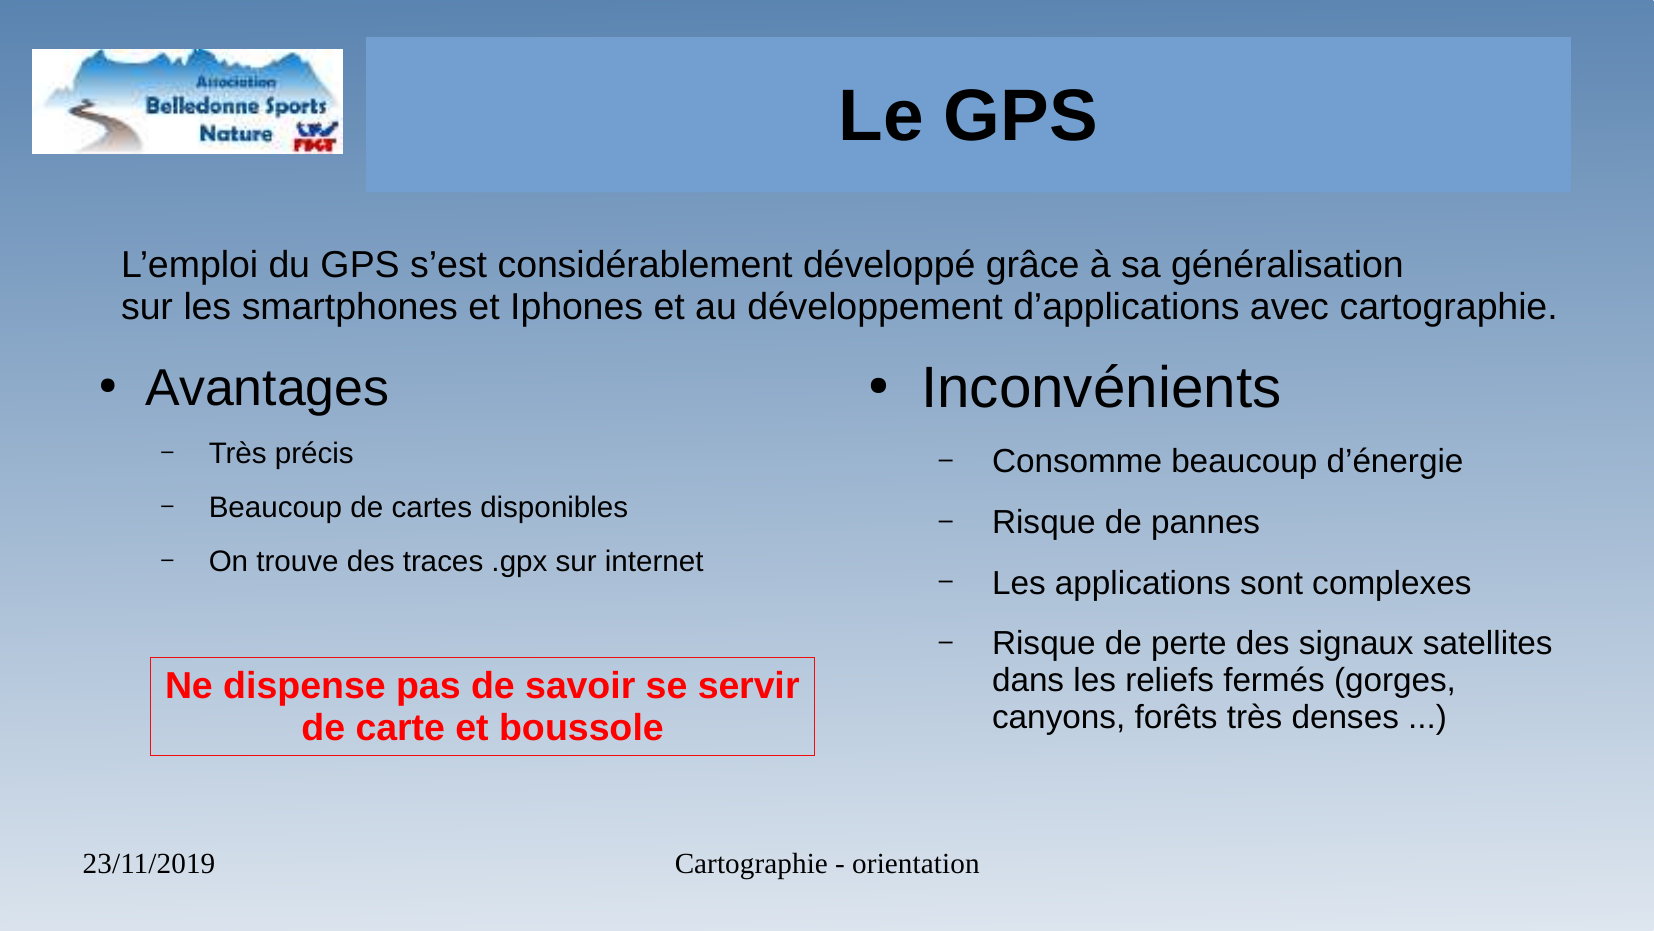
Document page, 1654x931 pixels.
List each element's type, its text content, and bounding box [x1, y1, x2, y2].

list Avantages Très précis Beaucoup de cartes disponibles On trouve des traces .gpx sur internet [82, 358, 809, 579]
list Inconvénients Consomme beaucoup d’énergie Risque de pannes Les applications sont complexes Risque de perte des signaux satellites dans les reliefs fermés (gorges, canyons, forêts très denses ...) [850, 354, 1577, 804]
title Le GPS [366, 37, 1571, 193]
picture [32, 49, 343, 154]
text_box Ne dispense pas de savoir se servir de carte et boussole [150, 657, 815, 756]
text_box L’emploi du GPS s’est considérablement développé grâce à sa généralisation sur les smartphones et Iphones et au développement d’applications avec cartographie. [106, 236, 1573, 336]
